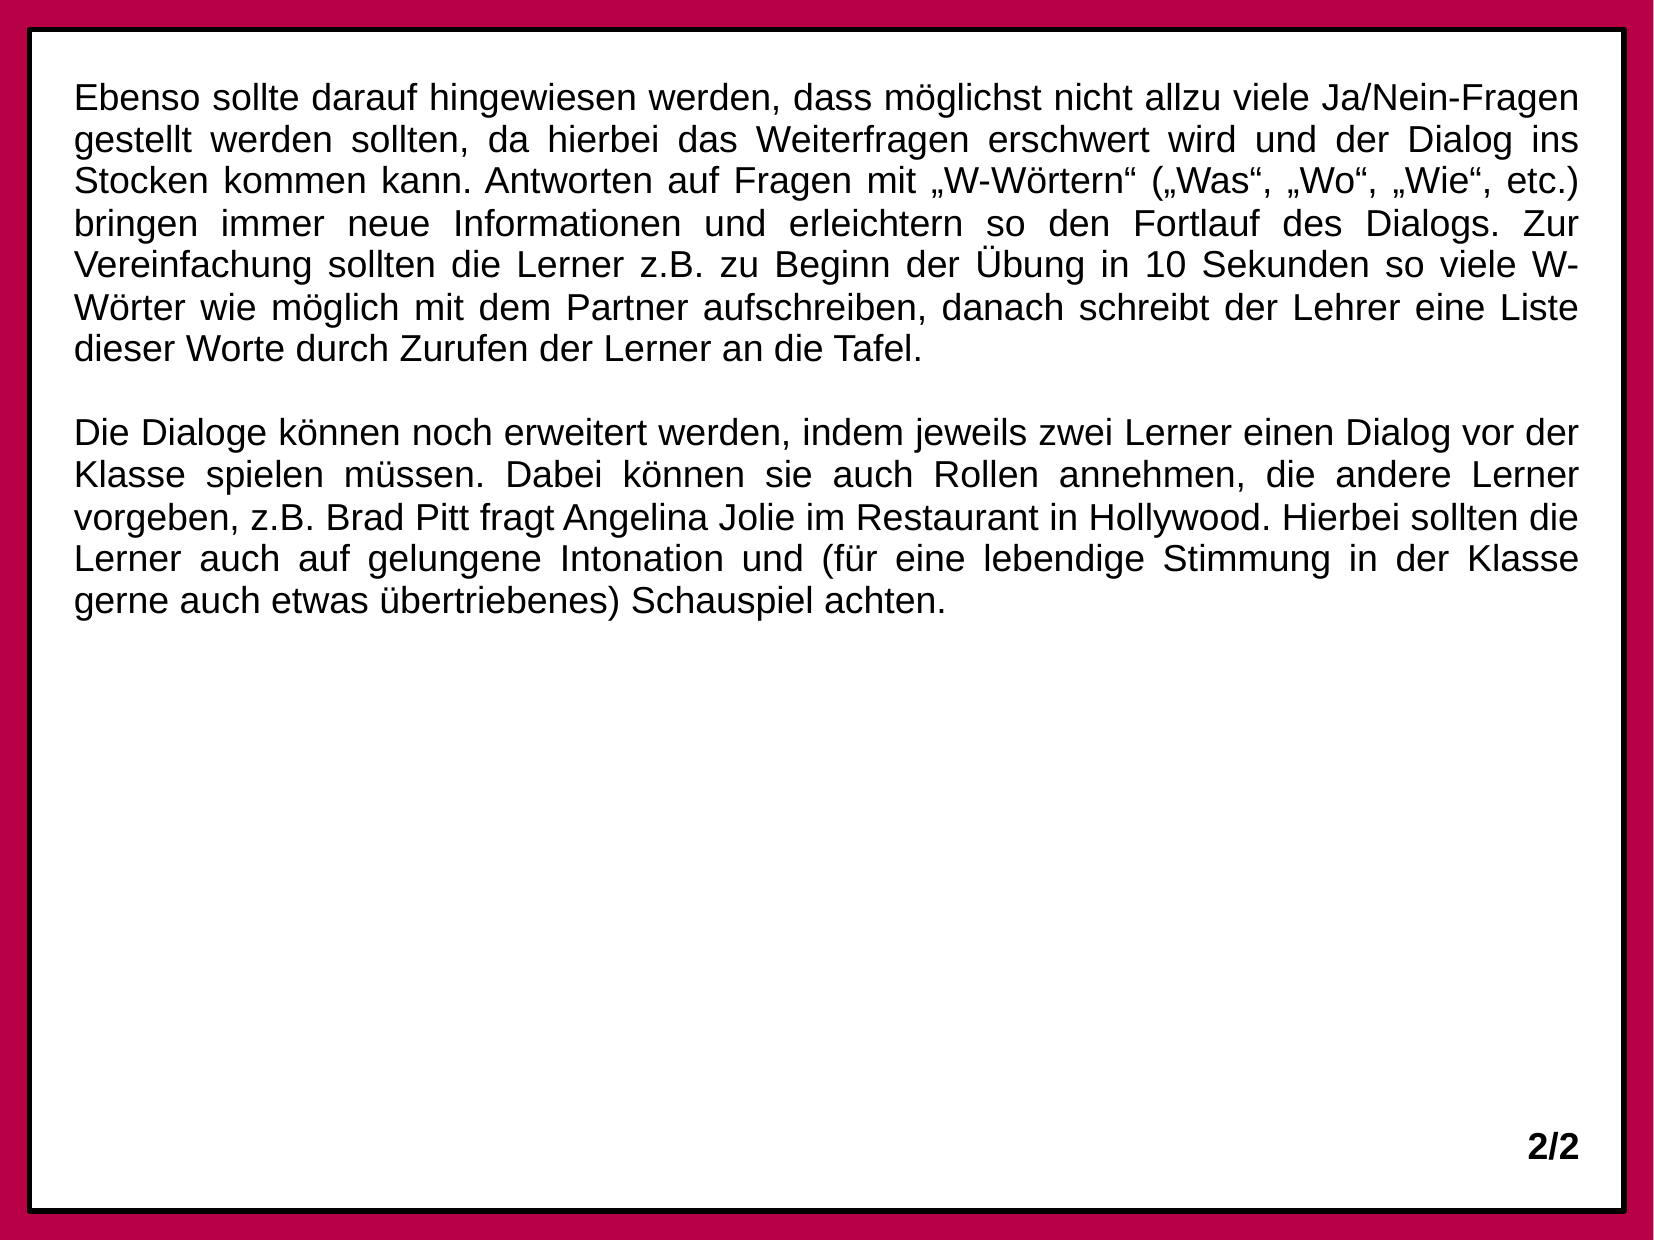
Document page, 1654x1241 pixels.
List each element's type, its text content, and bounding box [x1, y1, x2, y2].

text_box [29, 29, 1625, 1211]
text_box Ebenso sollte darauf hingewiesen werden, dass möglichst nicht allzu viele Ja/Nein-Fragen gestellt werden sollten, da hierbei das Weiterfragen erschwert wird und der Dialog ins Stocken kommen kann. Antworten auf Fragen mit „W-Wörtern“ („Was“, „Wo“, „Wie“, etc.) bringen immer neue Informationen und erleichtern so den Fortlauf des Dialogs. Zur Vereinfachung sollten die Lerner z.B. zu Beginn der Übung in 10 Sekunden so viele W-Wörter wie möglich mit dem Partner aufschreiben, danach schreibt der Lehrer eine Liste dieser Worte durch Zurufen der Lerner an die Tafel. Die Dialoge können noch erweitert werden, indem jeweils zwei Lerner einen Dialog vor der Klasse spielen müssen. Dabei können sie auch Rollen annehmen, die andere Lerner vorgeben, z.B. Brad Pitt fragt Angelina Jolie im Restaurant in Hollywood. Hierbei sollten die Lerner auch auf gelungene Intonation und (für eine lebendige Stimmung in der Klasse gerne auch etwas übertriebenes) Schauspiel achten. 2/2 [59, 68, 1595, 1184]
